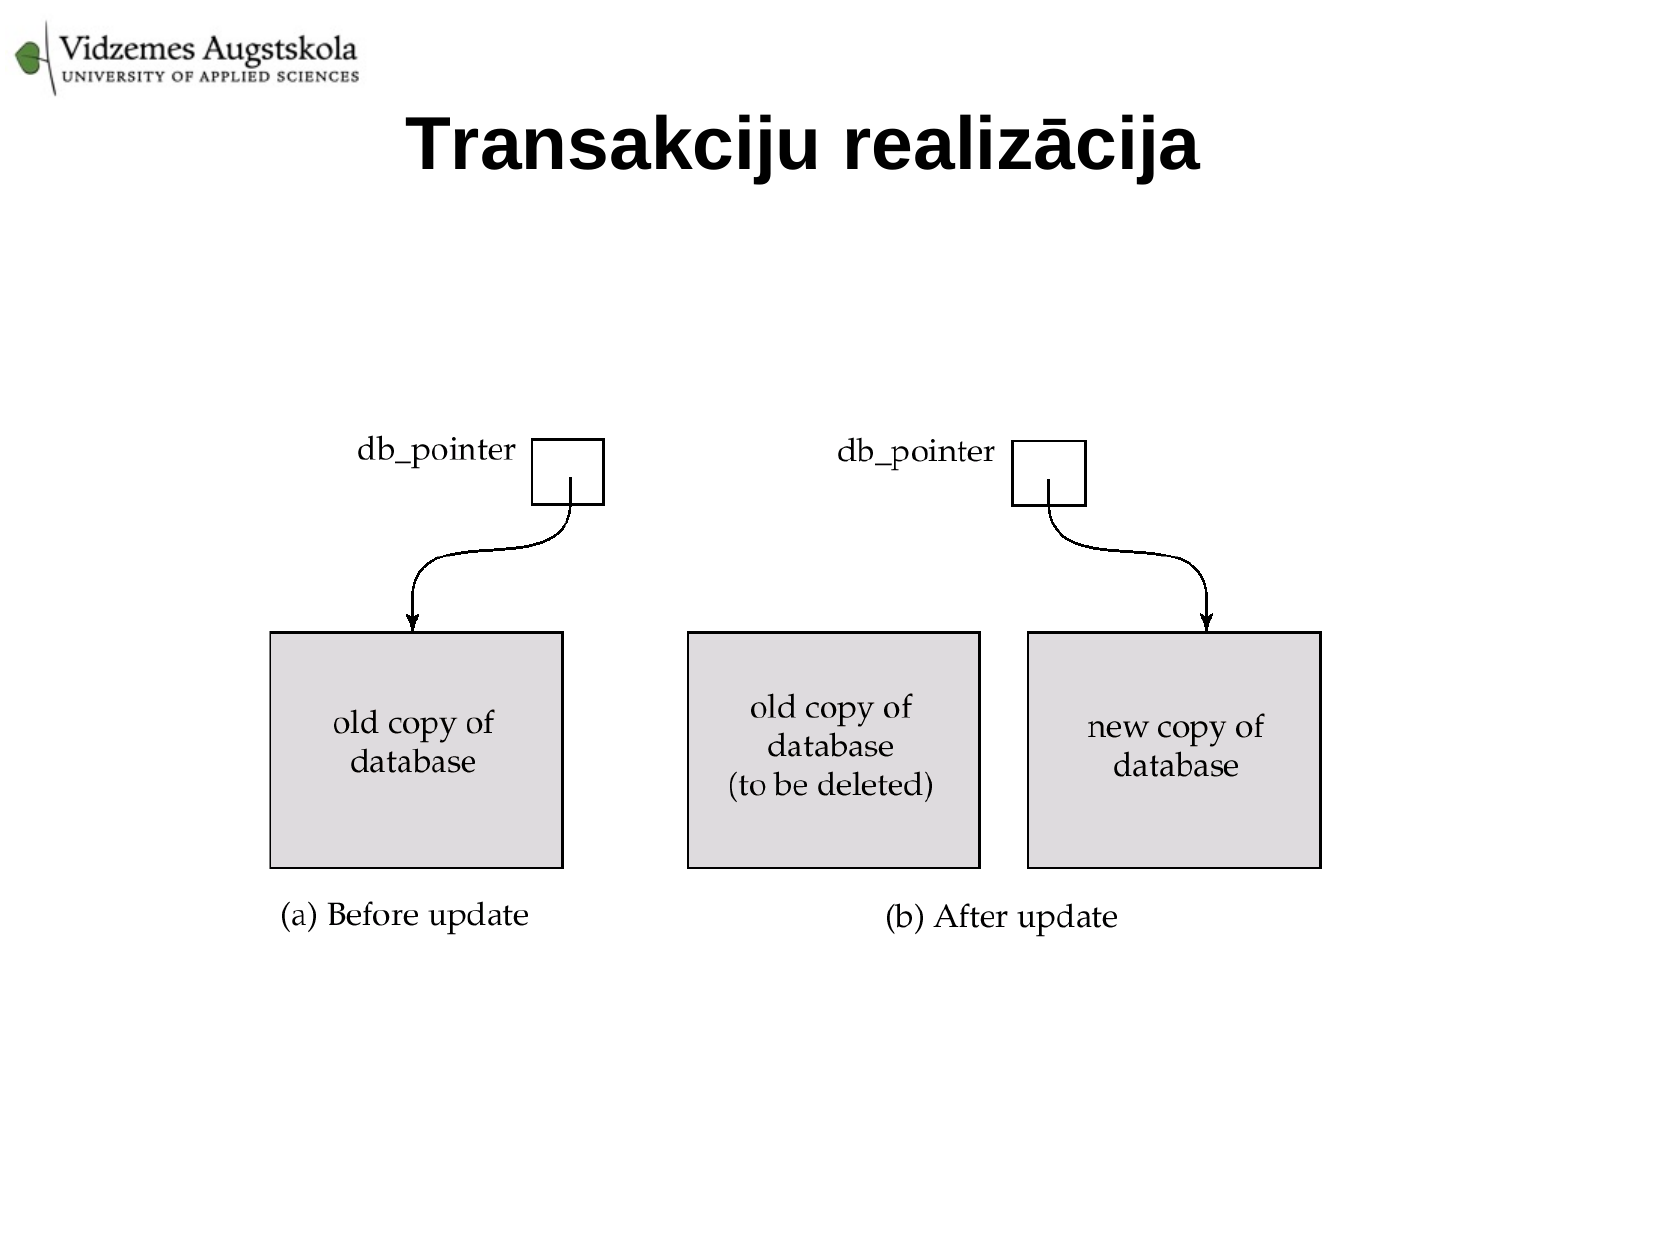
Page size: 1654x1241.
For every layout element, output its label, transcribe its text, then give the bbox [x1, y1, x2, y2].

title Transakciju realizācija [94, 103, 1512, 188]
picture [261, 425, 1335, 943]
picture [5, 2, 368, 113]
